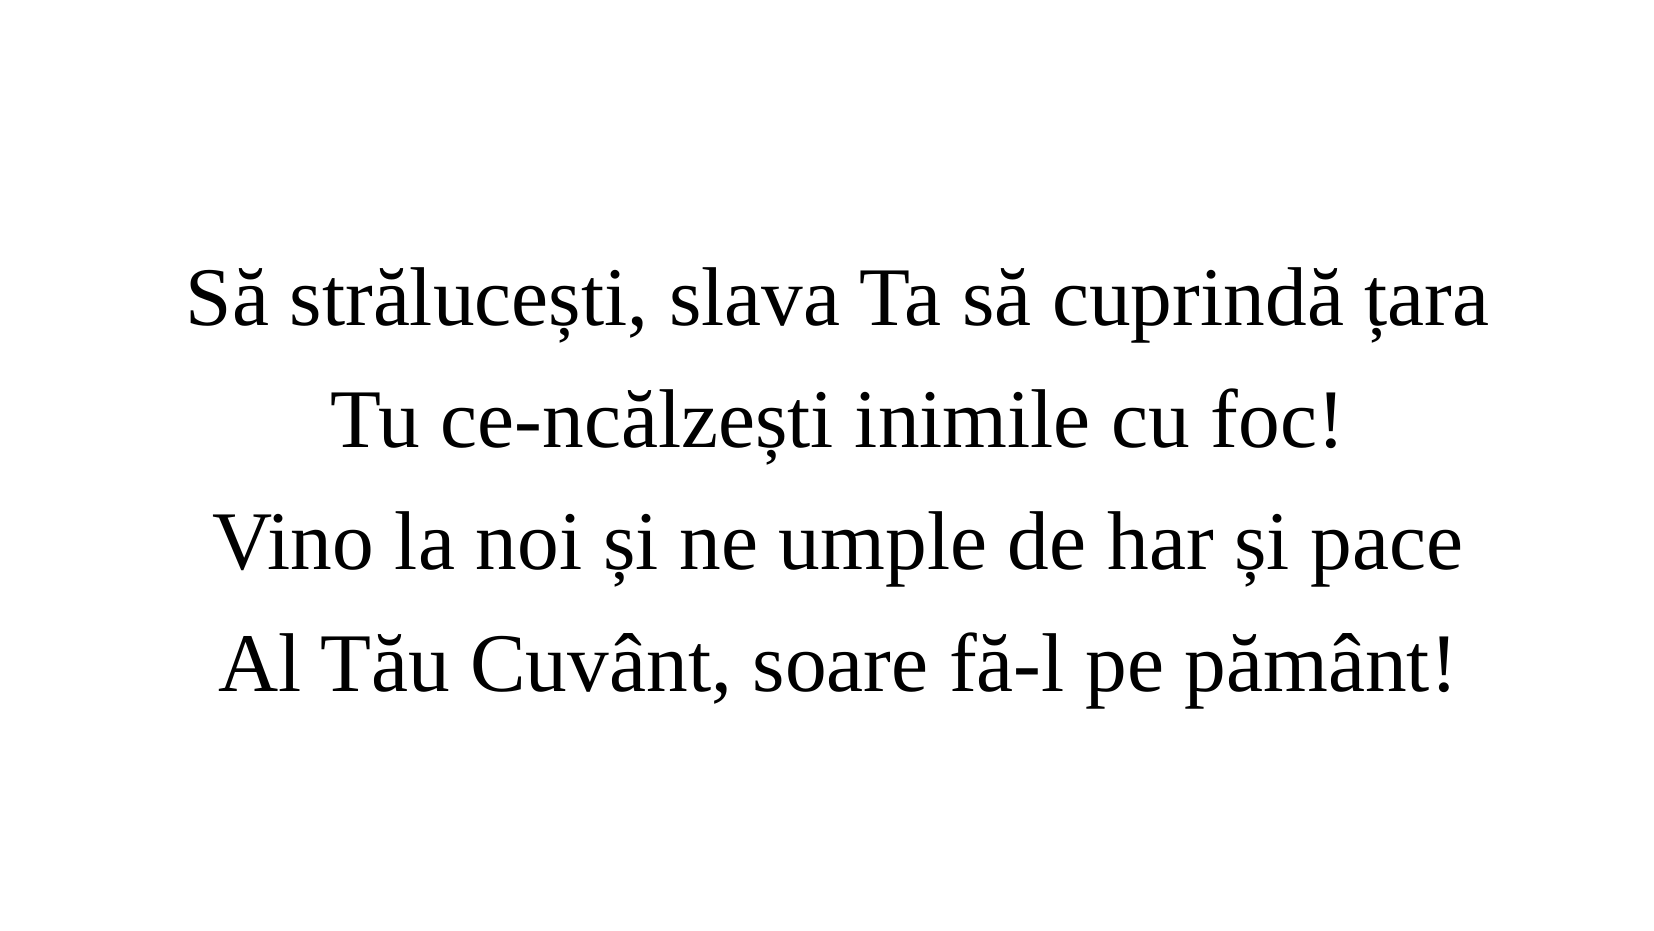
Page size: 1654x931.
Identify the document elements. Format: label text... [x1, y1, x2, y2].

subtitle Să strălucești, slava Ta să cuprindă țara Tu ce-ncălzești inimile cu foc! Vino la noi și ne umple de har și pace Al Tău Cuvânt, soare fă-l pe pământ! [141, 238, 1536, 713]
